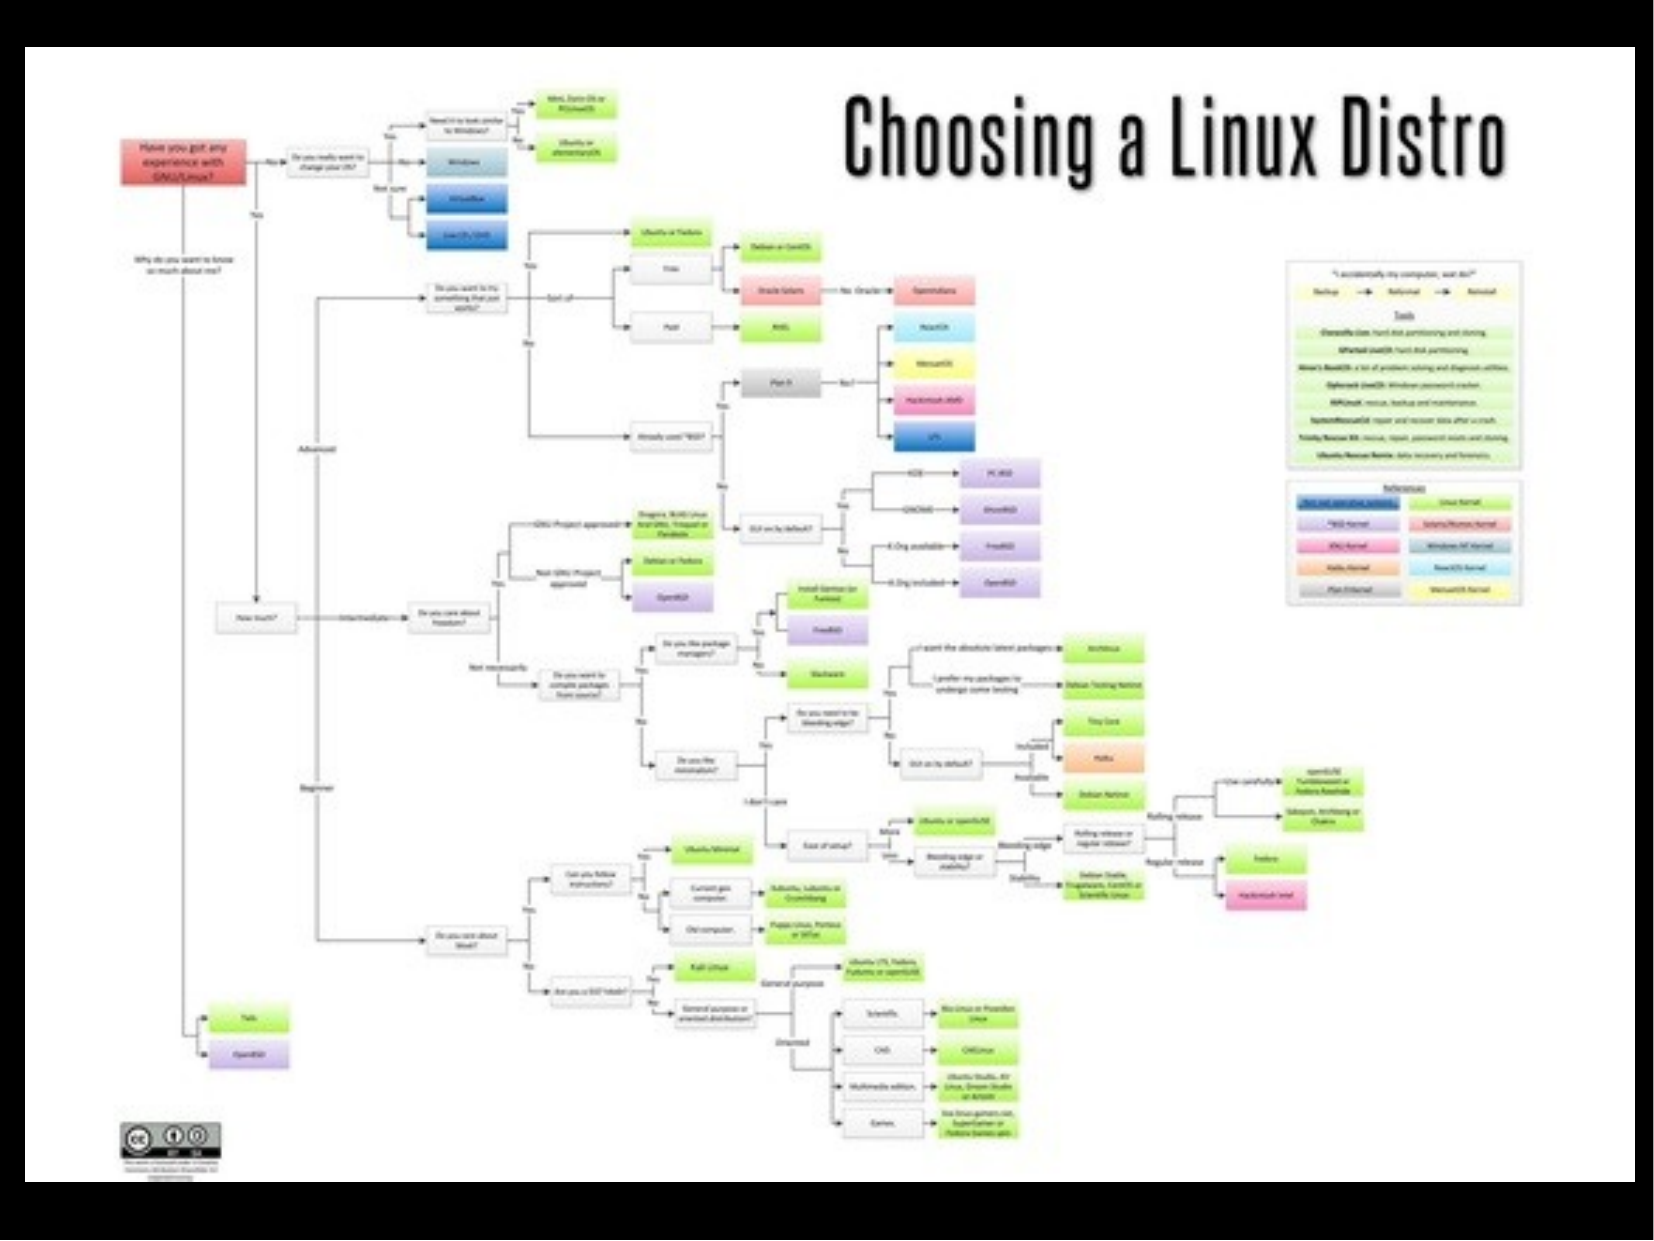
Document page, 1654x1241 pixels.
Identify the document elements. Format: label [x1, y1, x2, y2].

picture [25, 47, 1635, 1182]
